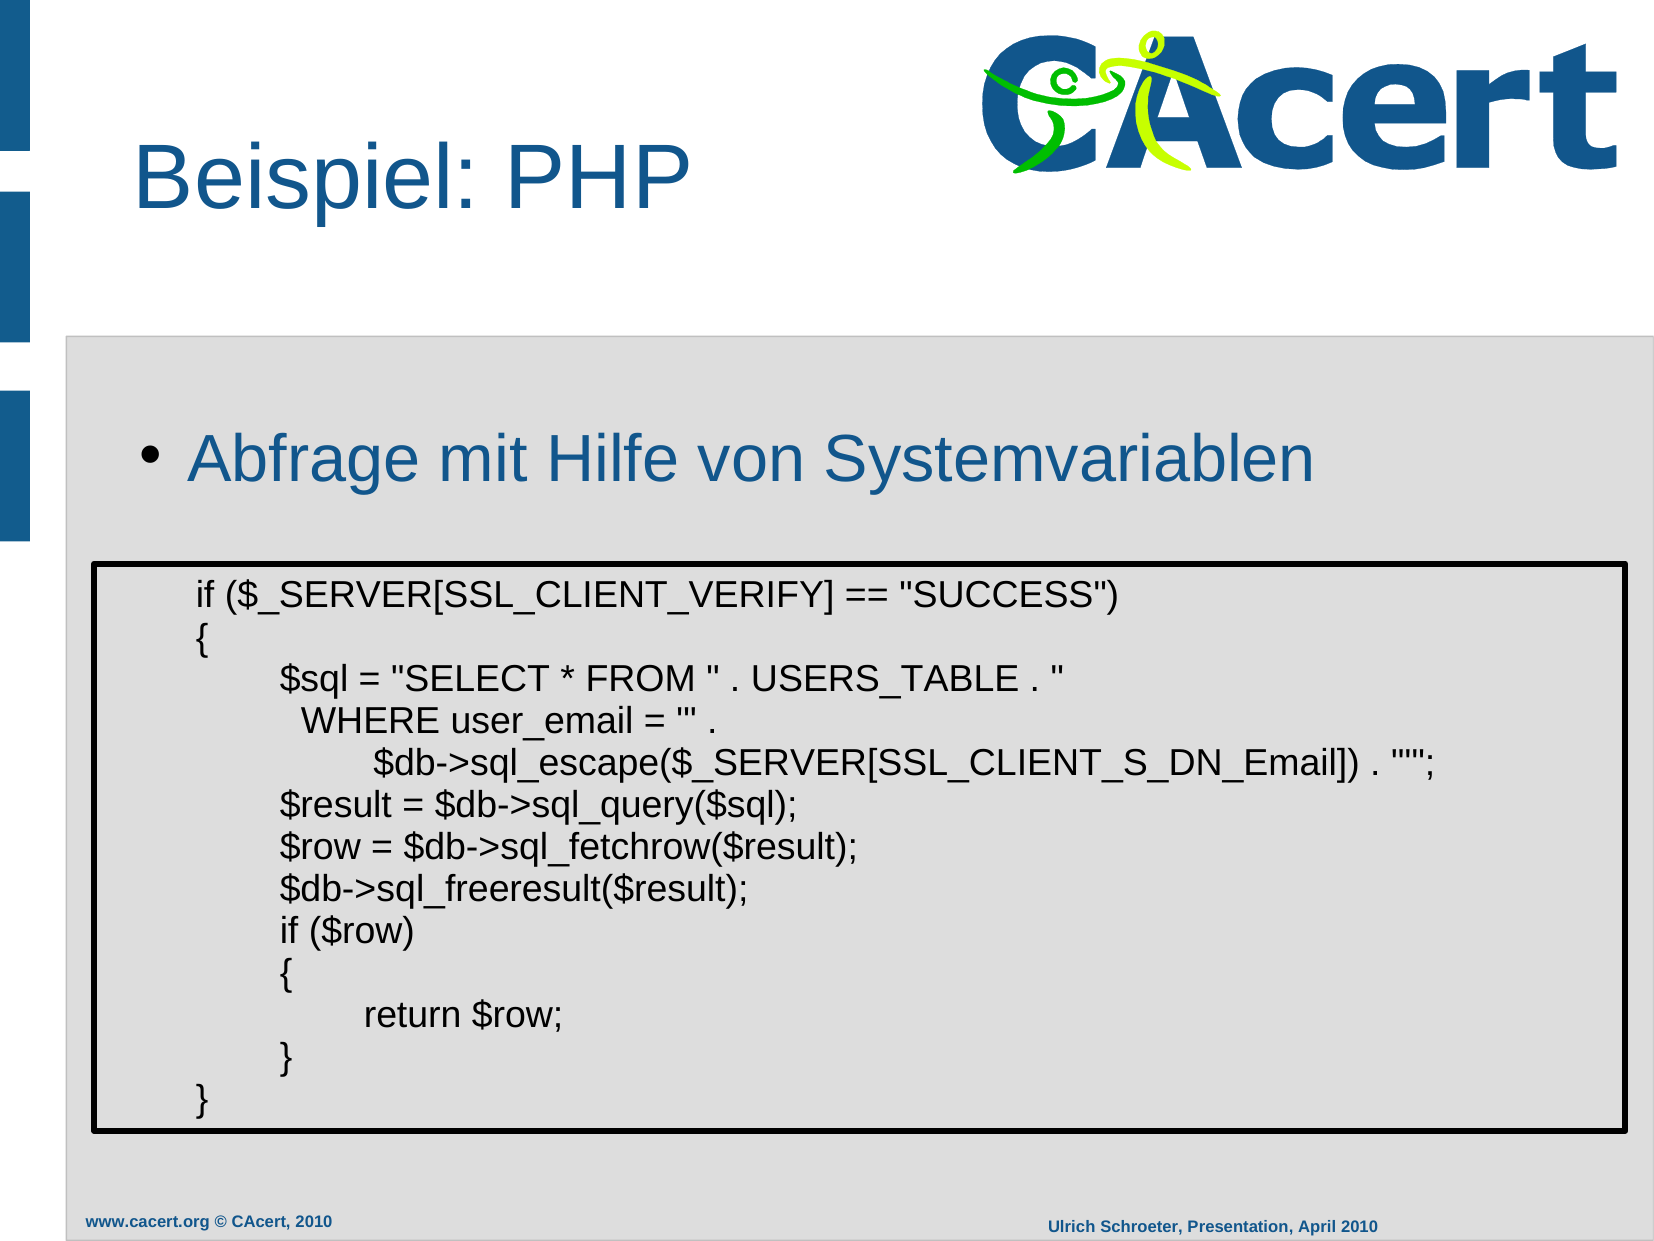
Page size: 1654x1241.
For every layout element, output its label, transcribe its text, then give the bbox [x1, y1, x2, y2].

text_box if ($_SERVER[SSL_CLIENT_VERIFY] == "SUCCESS") { $sql = "SELECT * FROM " . USERS_TABLE . " WHERE user_email = '" . $db->sql_escape($_SERVER[SSL_CLIENT_S_DN_Email]) . "'"; $result = $db->sql_query($sql); $row = $db->sql_fetchrow($result); $db->sql_freeresult($result); if ($row) { return $row; } } [94, 563, 1626, 1131]
text_box Beispiel: PHP [118, 118, 710, 236]
text_box Abfrage mit Hilfe von Systemvariablen [124, 413, 1325, 503]
